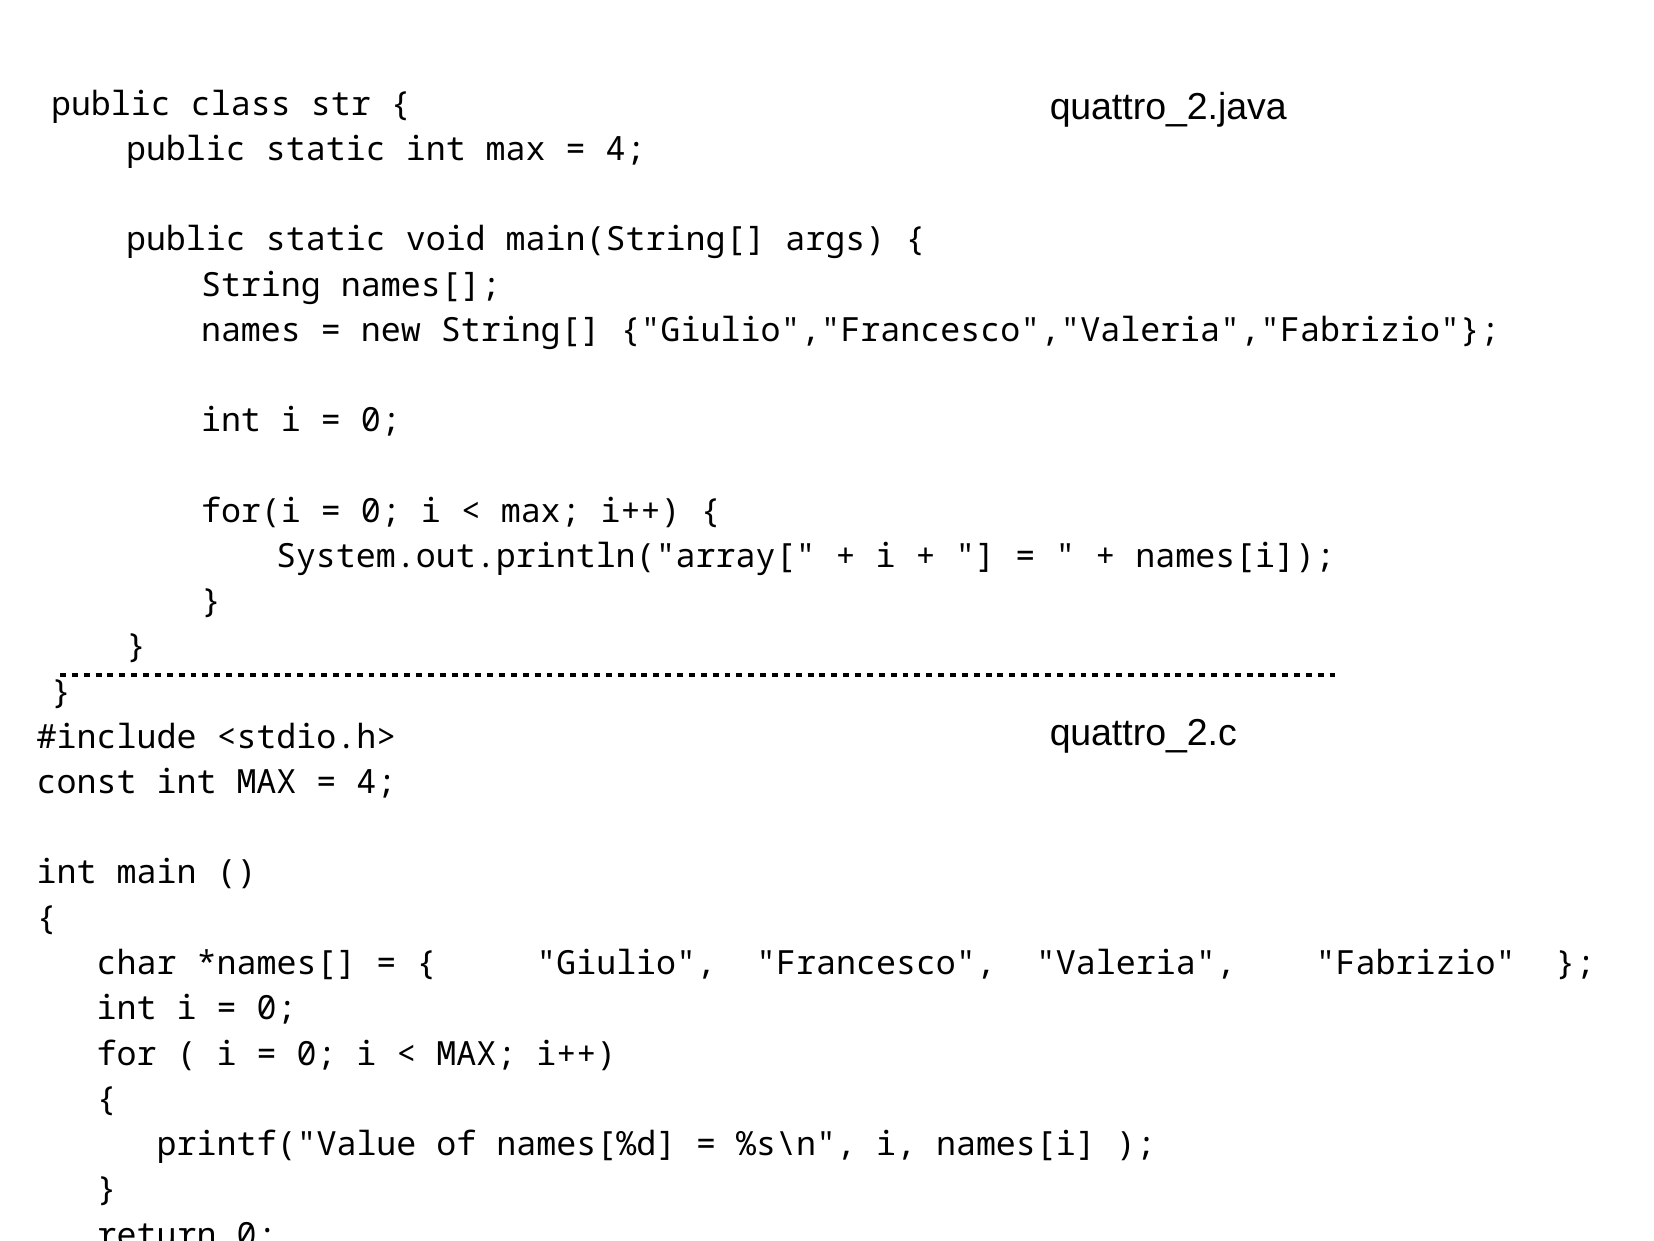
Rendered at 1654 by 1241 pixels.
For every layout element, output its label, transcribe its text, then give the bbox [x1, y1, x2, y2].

text_box quattro_2.java [1035, 78, 1531, 136]
text_box quattro_2.c [1035, 704, 1531, 761]
text_box public class str { public static int max = 4; public static void main(String[] args) { String names[]; names = new String[] {"Giulio","Francesco","Valeria","Fabrizio"}; int i = 0; for(i = 0; i < max; i++) { System.out.println("array[" + i + "] = " + names[i]); } } } [36, 72, 1597, 630]
text_box #include <stdio.h> const int MAX = 4; int main () { char *names[] = { "Giulio", "Francesco", "Valeria", "Fabrizio" }; int i = 0; for ( i = 0; i < MAX; i++) { printf("Value of names[%d] = %s\n", i, names[i] ); } return 0; } [21, 705, 1642, 1224]
